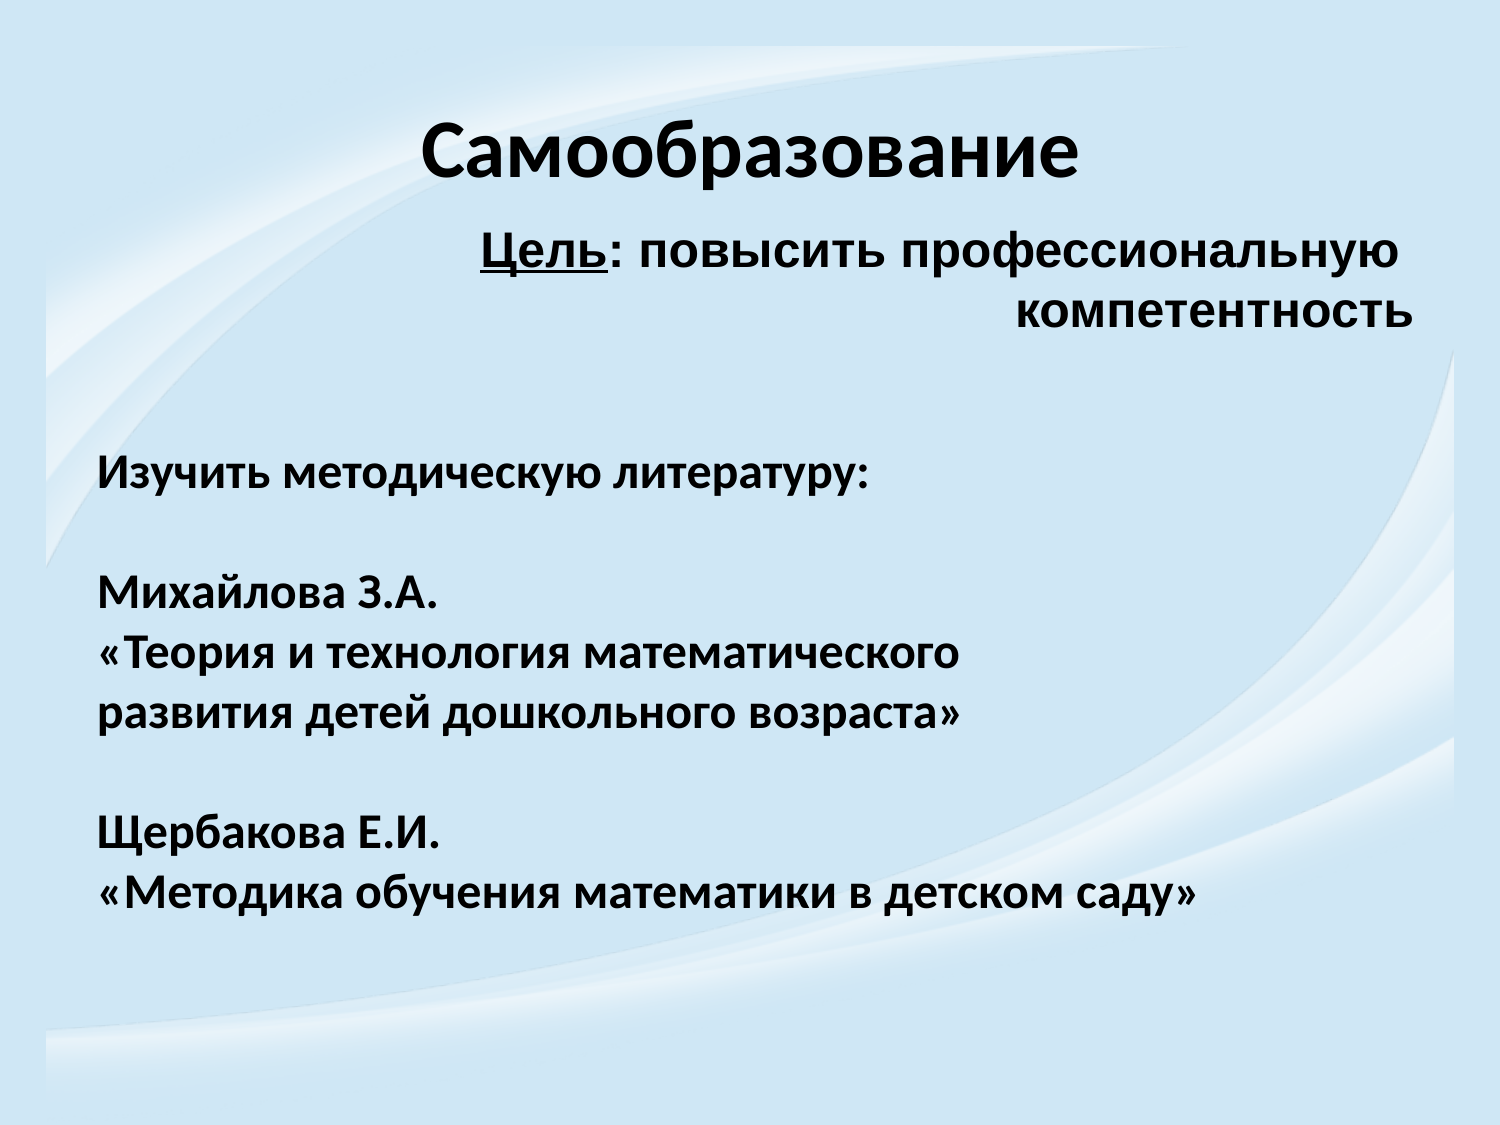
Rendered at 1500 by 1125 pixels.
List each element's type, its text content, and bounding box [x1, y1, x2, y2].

text_box Цель: повысить профессиональную компетентность [456, 209, 1429, 345]
text_box Самообразование [406, 86, 1097, 202]
text_box Изучить методическую литературу: Михайлова З.А. «Теория и технология математического развития детей дошкольного возраста» Щербакова Е.И. «Методика обучения математики в детском саду» [82, 431, 1262, 926]
picture [46, 46, 1454, 1125]
